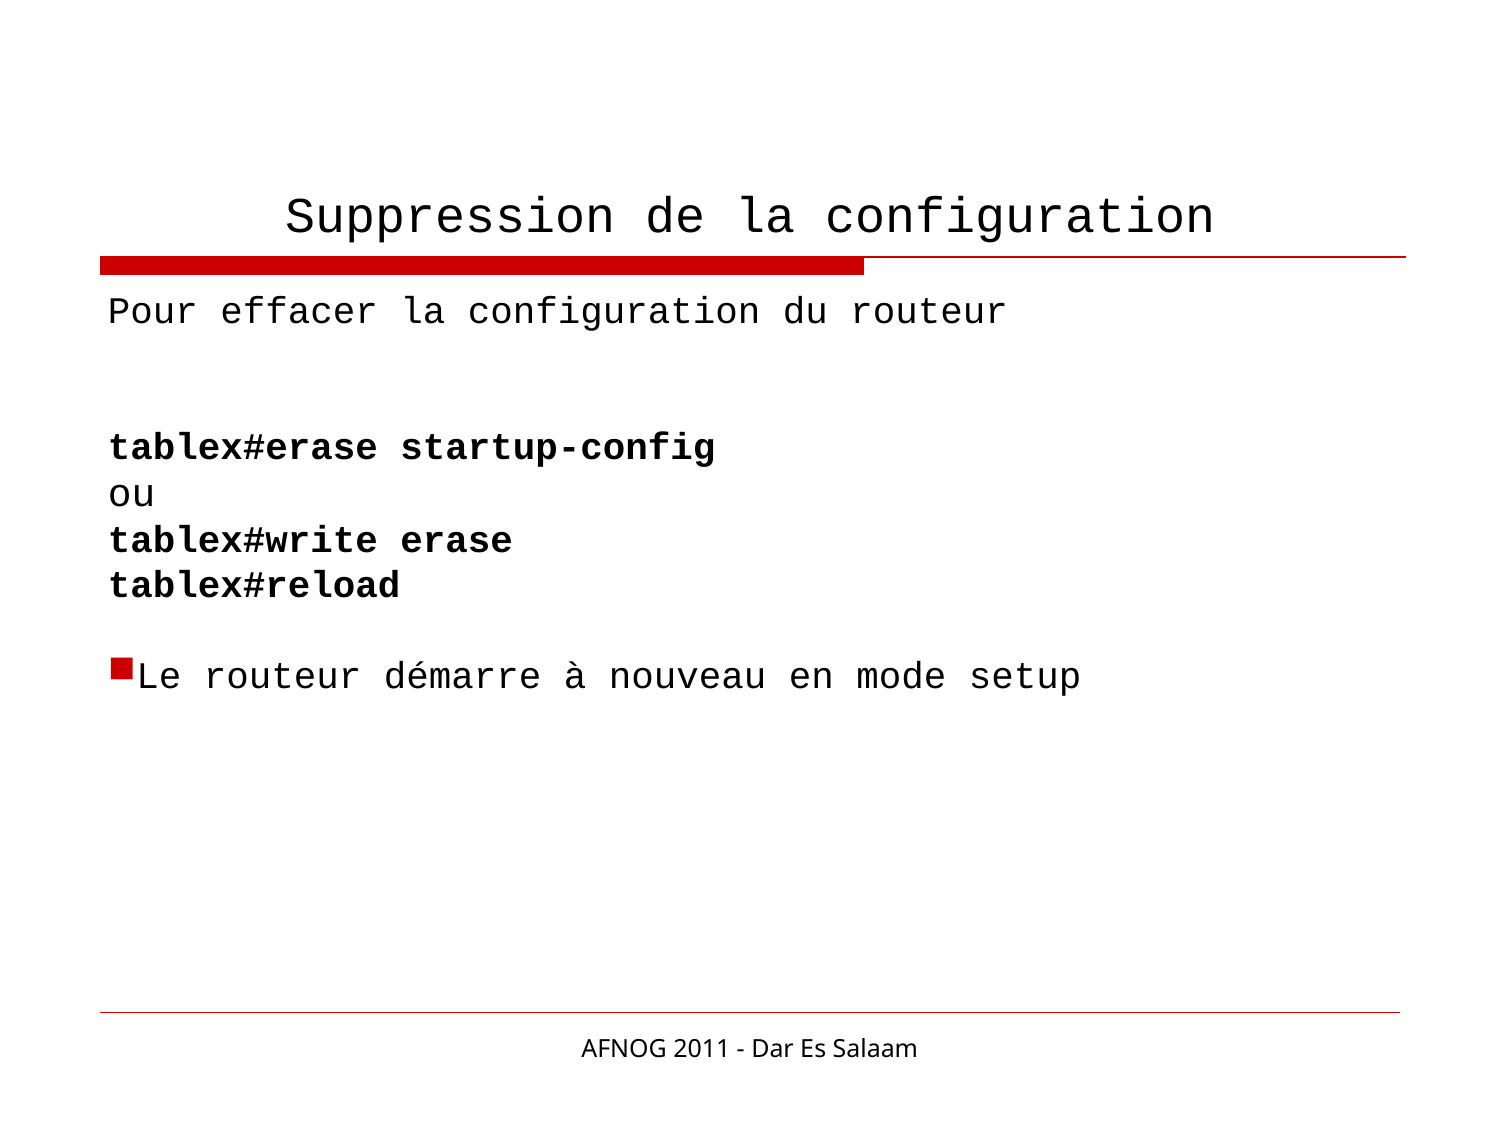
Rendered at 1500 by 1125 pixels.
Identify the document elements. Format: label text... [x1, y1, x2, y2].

title Suppression de la configuration [94, 49, 1407, 250]
text_box AFNOG 2011 - Dar Es Salaam [512, 1024, 988, 1103]
list Pour effacer la configuration du routeur tablex#erase startup-config ou tablex#write erase tablex#reload Le routeur démarre à nouveau en mode setup [92, 287, 1406, 988]
